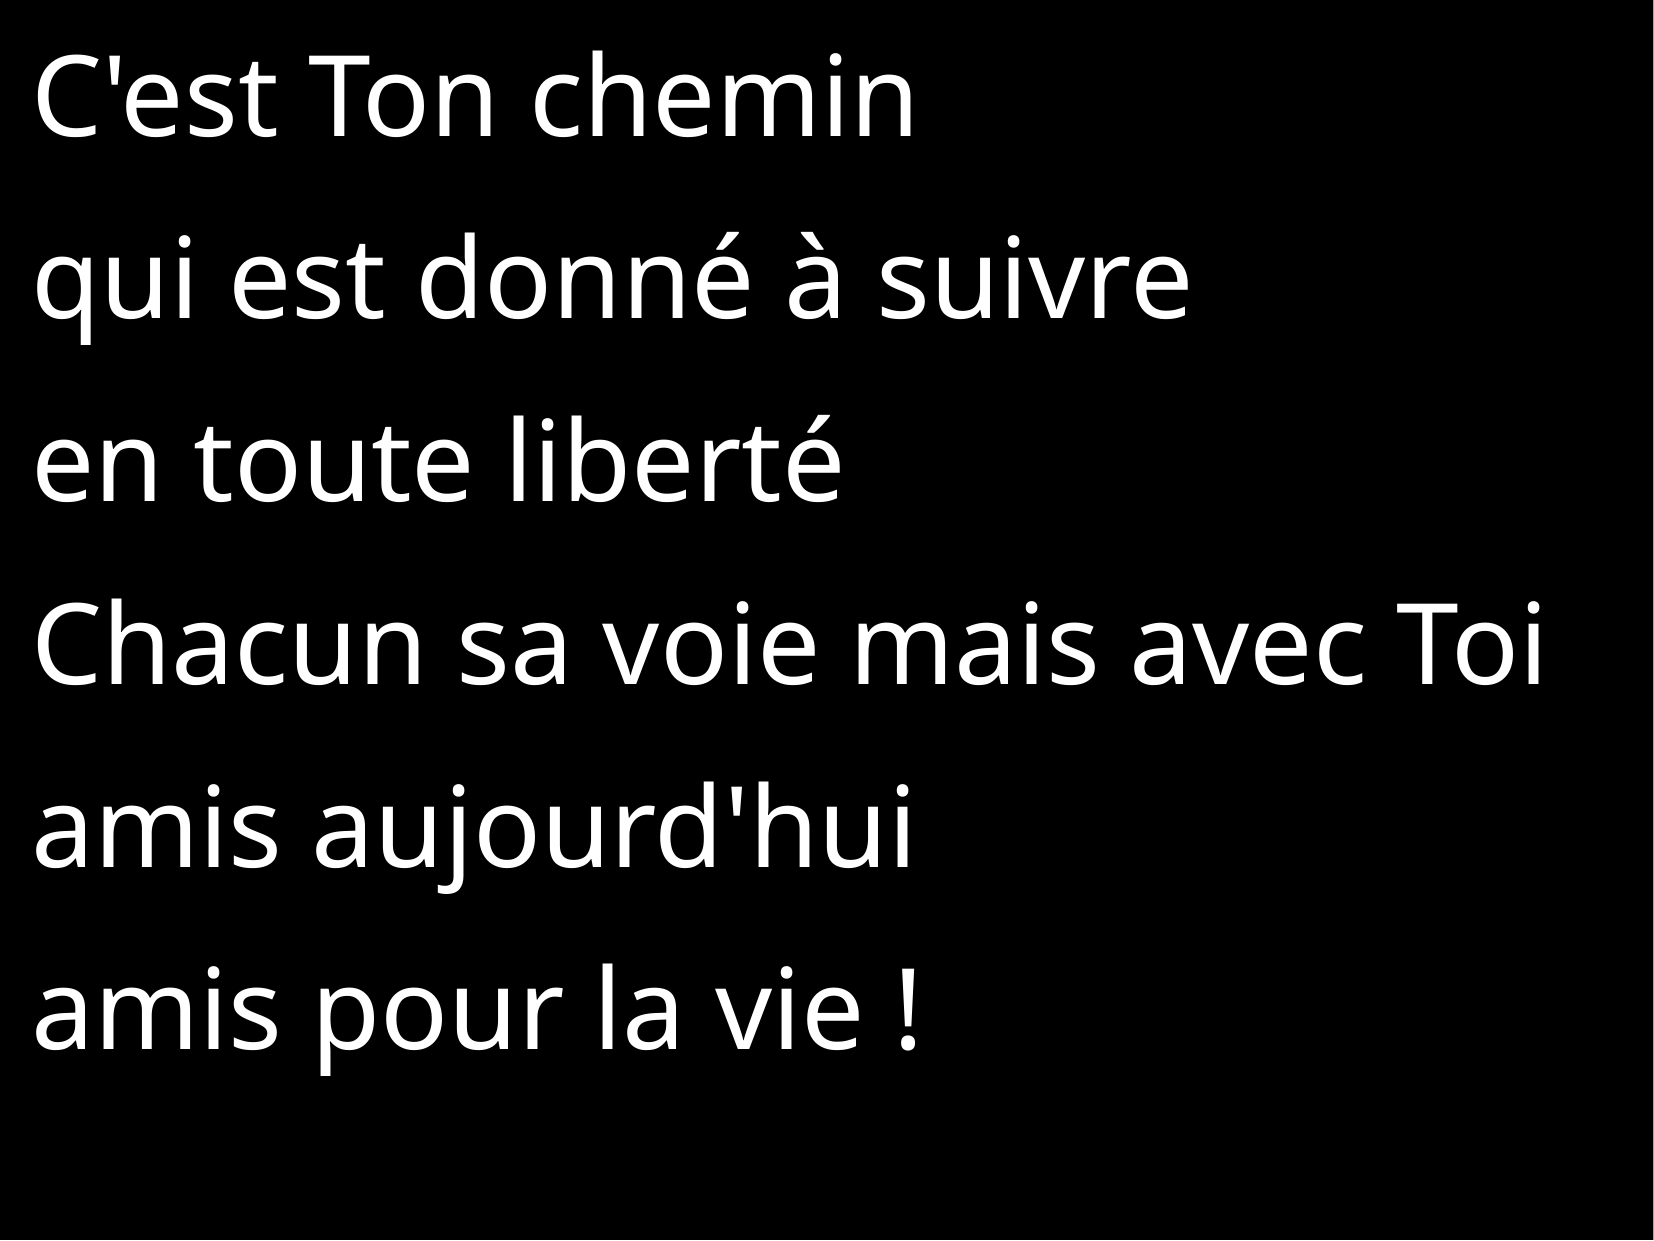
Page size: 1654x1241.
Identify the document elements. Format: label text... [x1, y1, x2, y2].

list C'est Ton chemin qui est donné à suivre en toute liberté Chacun sa voie mais avec Toi amis aujourd'hui amis pour la vie ! [31, 15, 1627, 1241]
